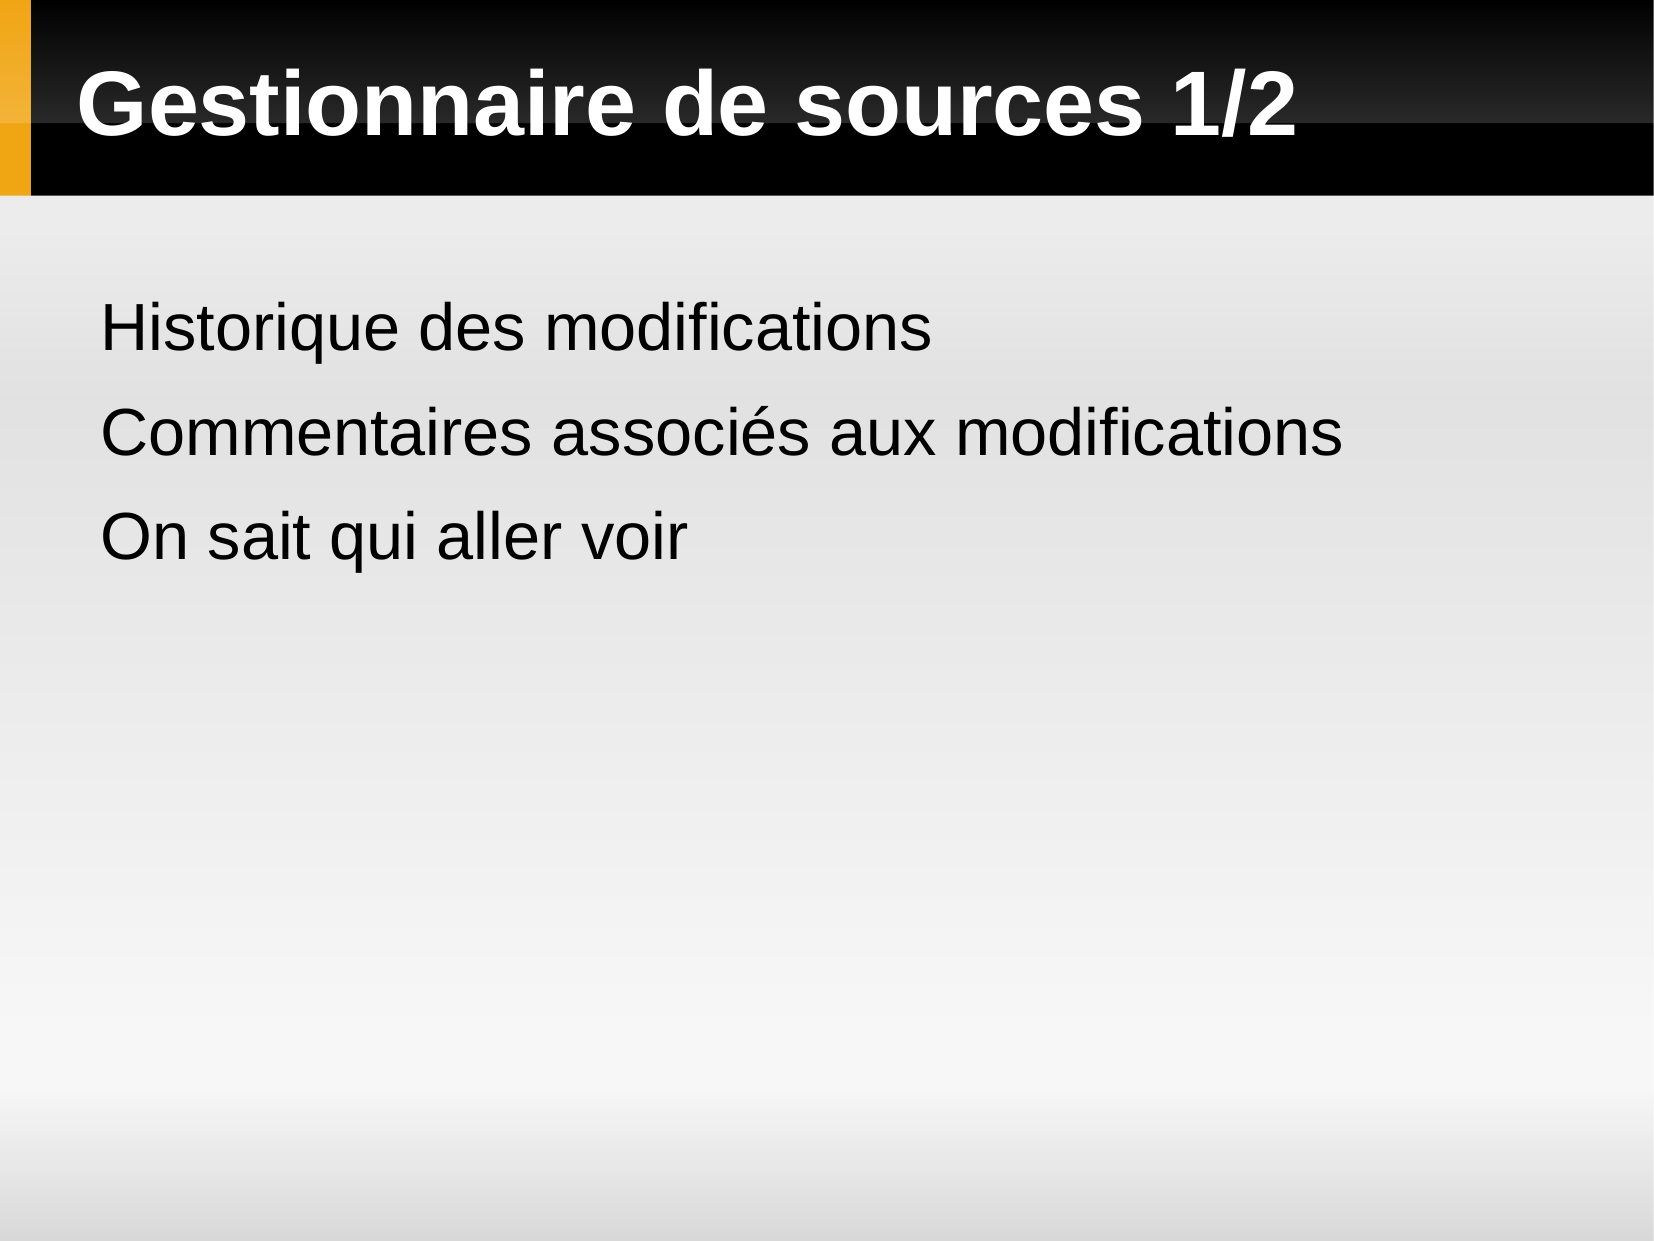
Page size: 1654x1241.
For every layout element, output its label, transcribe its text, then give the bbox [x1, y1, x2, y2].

title Gestionnaire de sources 1/2 [76, 7, 1565, 200]
list Historique des modifications Commentaires associés aux modifications On sait qui aller voir [82, 290, 1571, 1094]
picture [0, 0, 1654, 1241]
